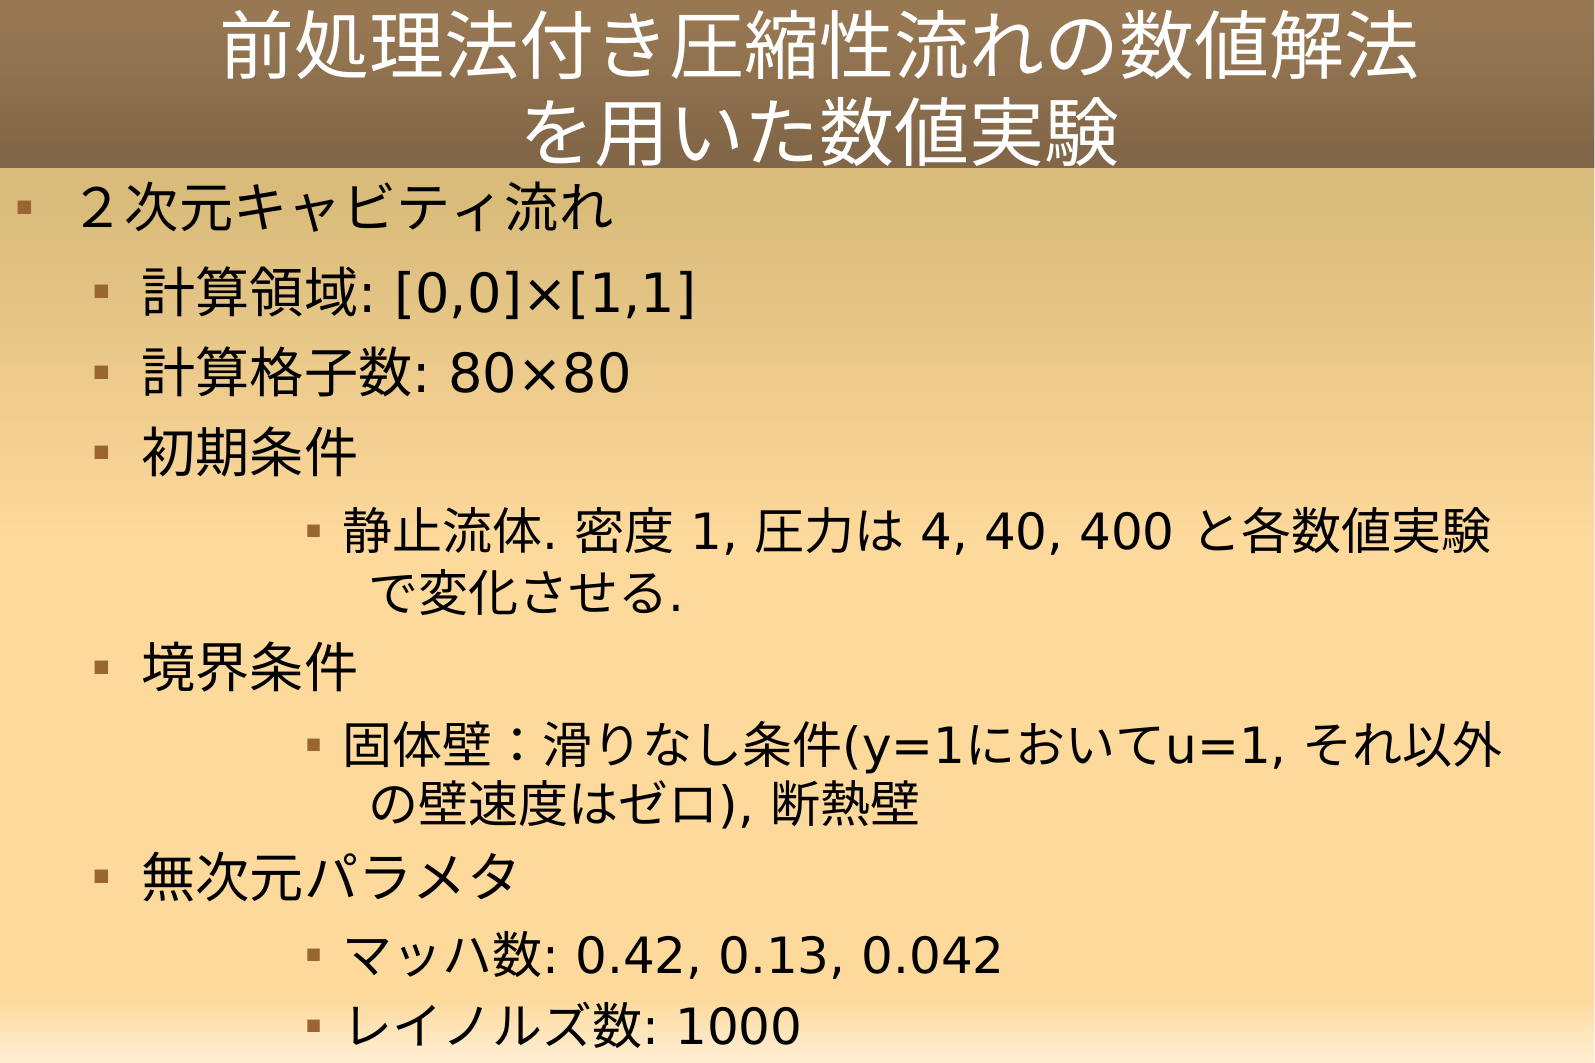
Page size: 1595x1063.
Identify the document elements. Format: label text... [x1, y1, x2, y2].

list ２次元キャビティ流れ 計算領域: [0,0]×[1,1] 計算格子数: 80×80 初期条件 静止流体. 密度 1, 圧力は 4, 40, 400 と各数値実験で変化させる. 境界条件 固体壁：滑りなし条件(y=1においてu=1, それ以外の壁速度はゼロ), 断熱壁 無次元パラメタ マッハ数: 0.42, 0.13, 0.042 レイノルズ数: 1000 [0, 177, 1518, 1063]
picture [0, 0, 1595, 1063]
title 前処理法付き圧縮性流れの数値解法 を用いた数値実験 [74, 3, 1565, 179]
